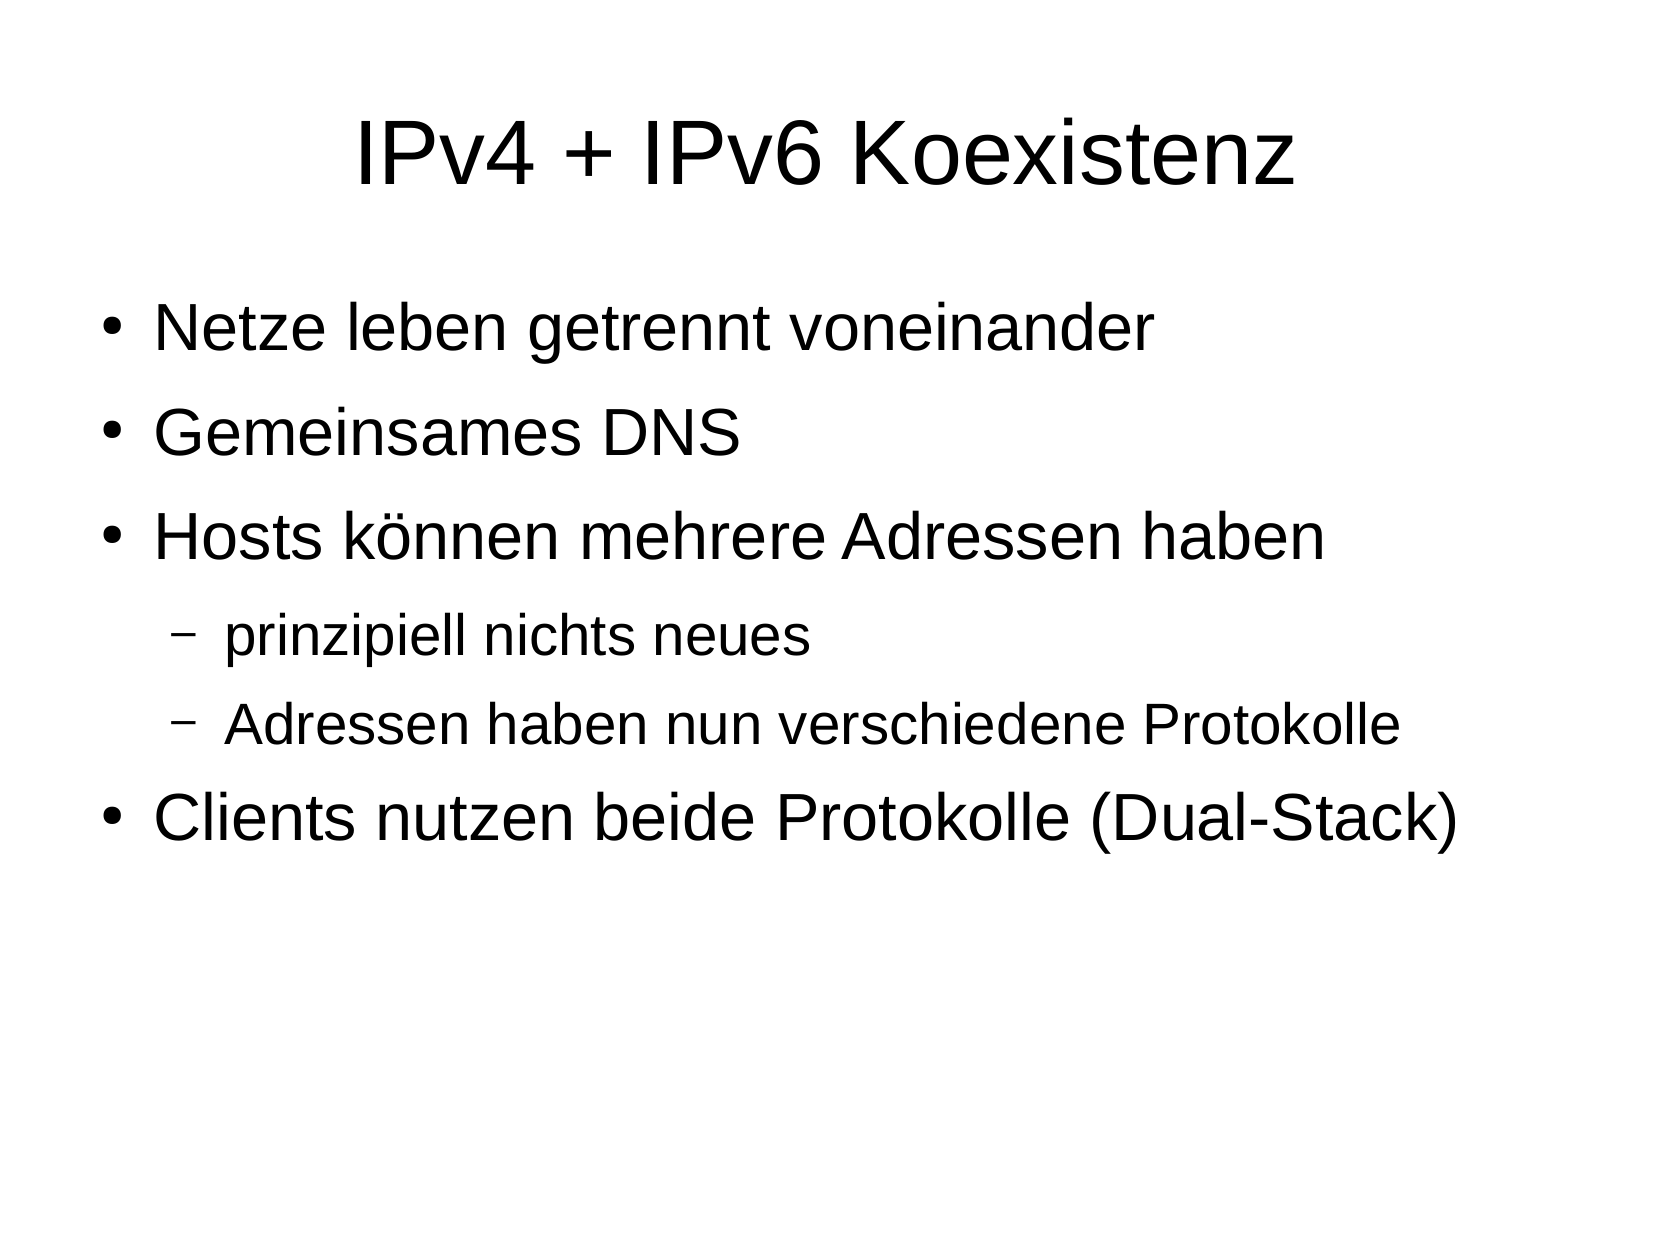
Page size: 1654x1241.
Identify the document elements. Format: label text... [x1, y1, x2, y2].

list Netze leben getrennt voneinander Gemeinsames DNS Hosts können mehrere Adressen haben prinzipiell nichts neues Adressen haben nun verschiedene Protokolle Clients nutzen beide Protokolle (Dual-Stack) [82, 290, 1571, 1010]
title IPv4 + IPv6 Koexistenz [82, 49, 1571, 257]
